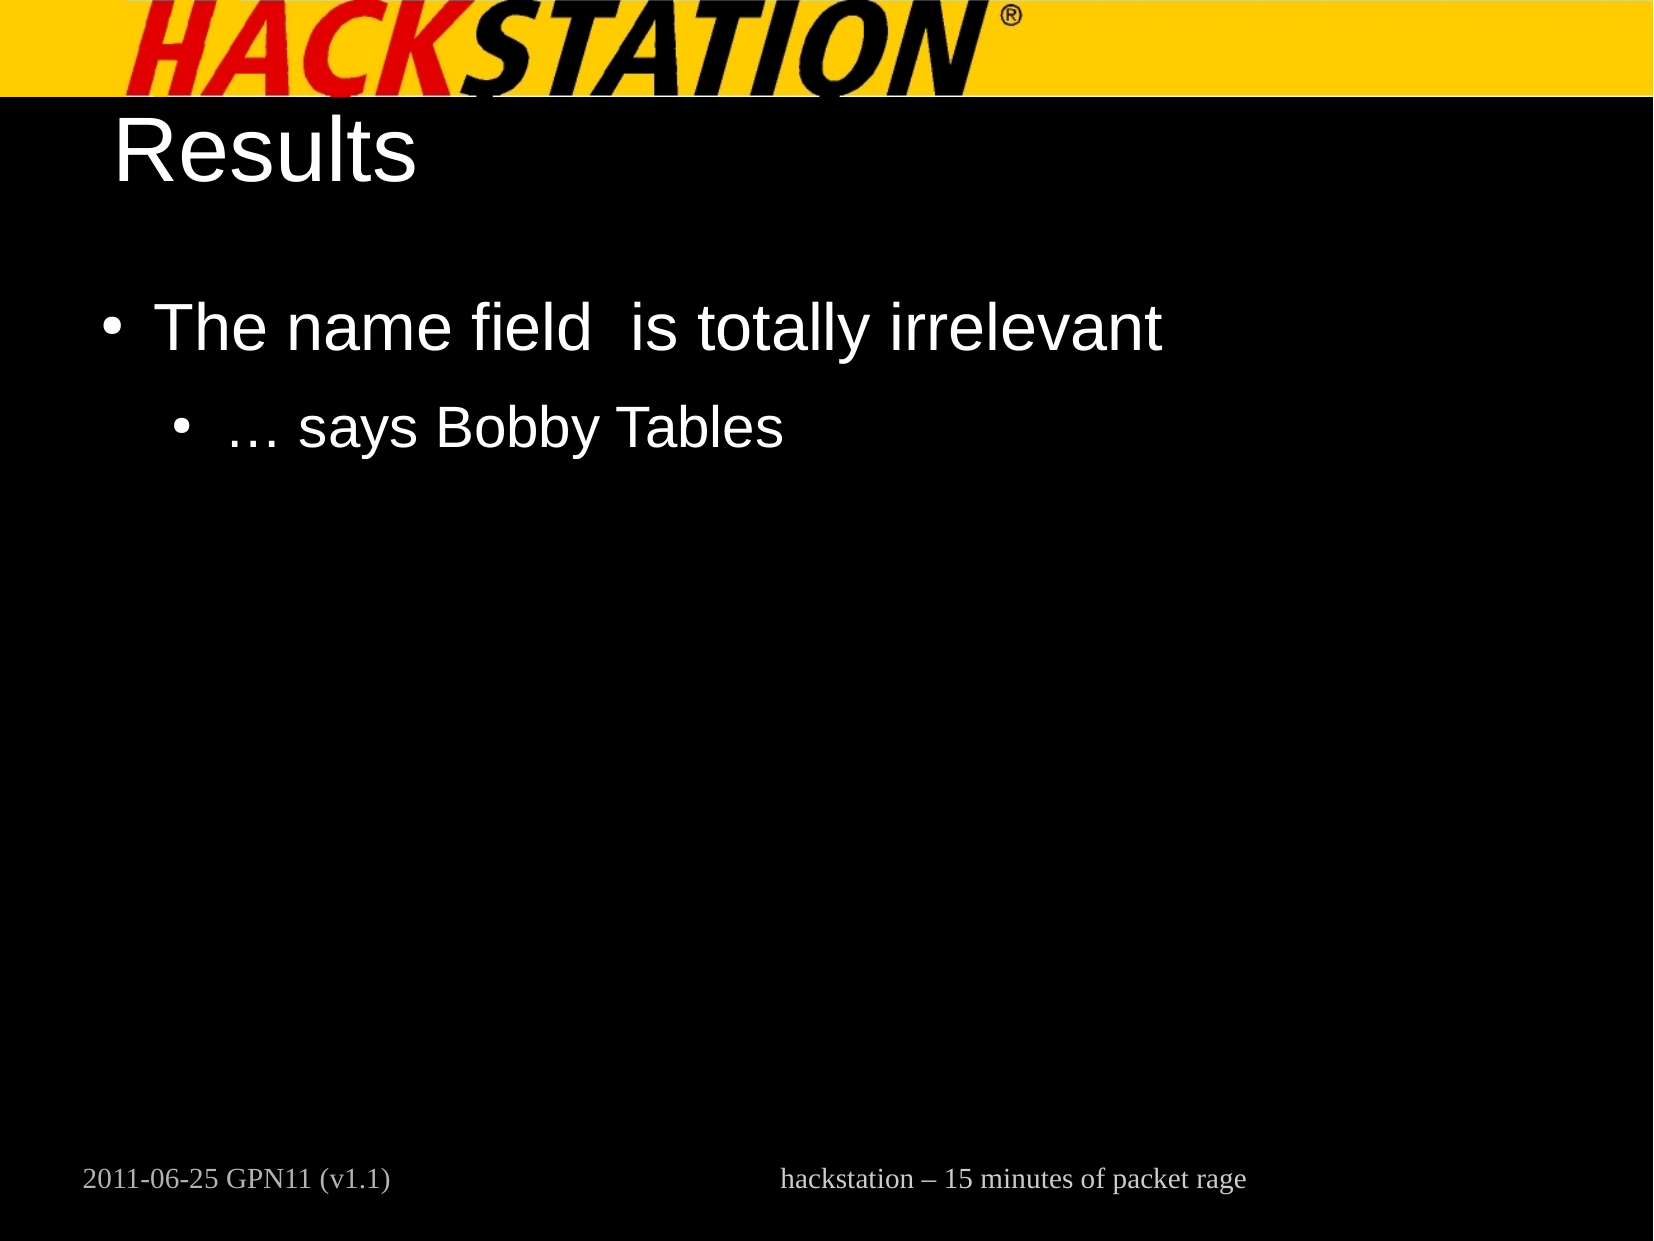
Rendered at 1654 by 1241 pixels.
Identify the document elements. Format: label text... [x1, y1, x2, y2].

list The name field is totally irrelevant … says Bobby Tables [82, 290, 1571, 1109]
title Results [112, 75, 1571, 226]
picture [0, 0, 1653, 97]
